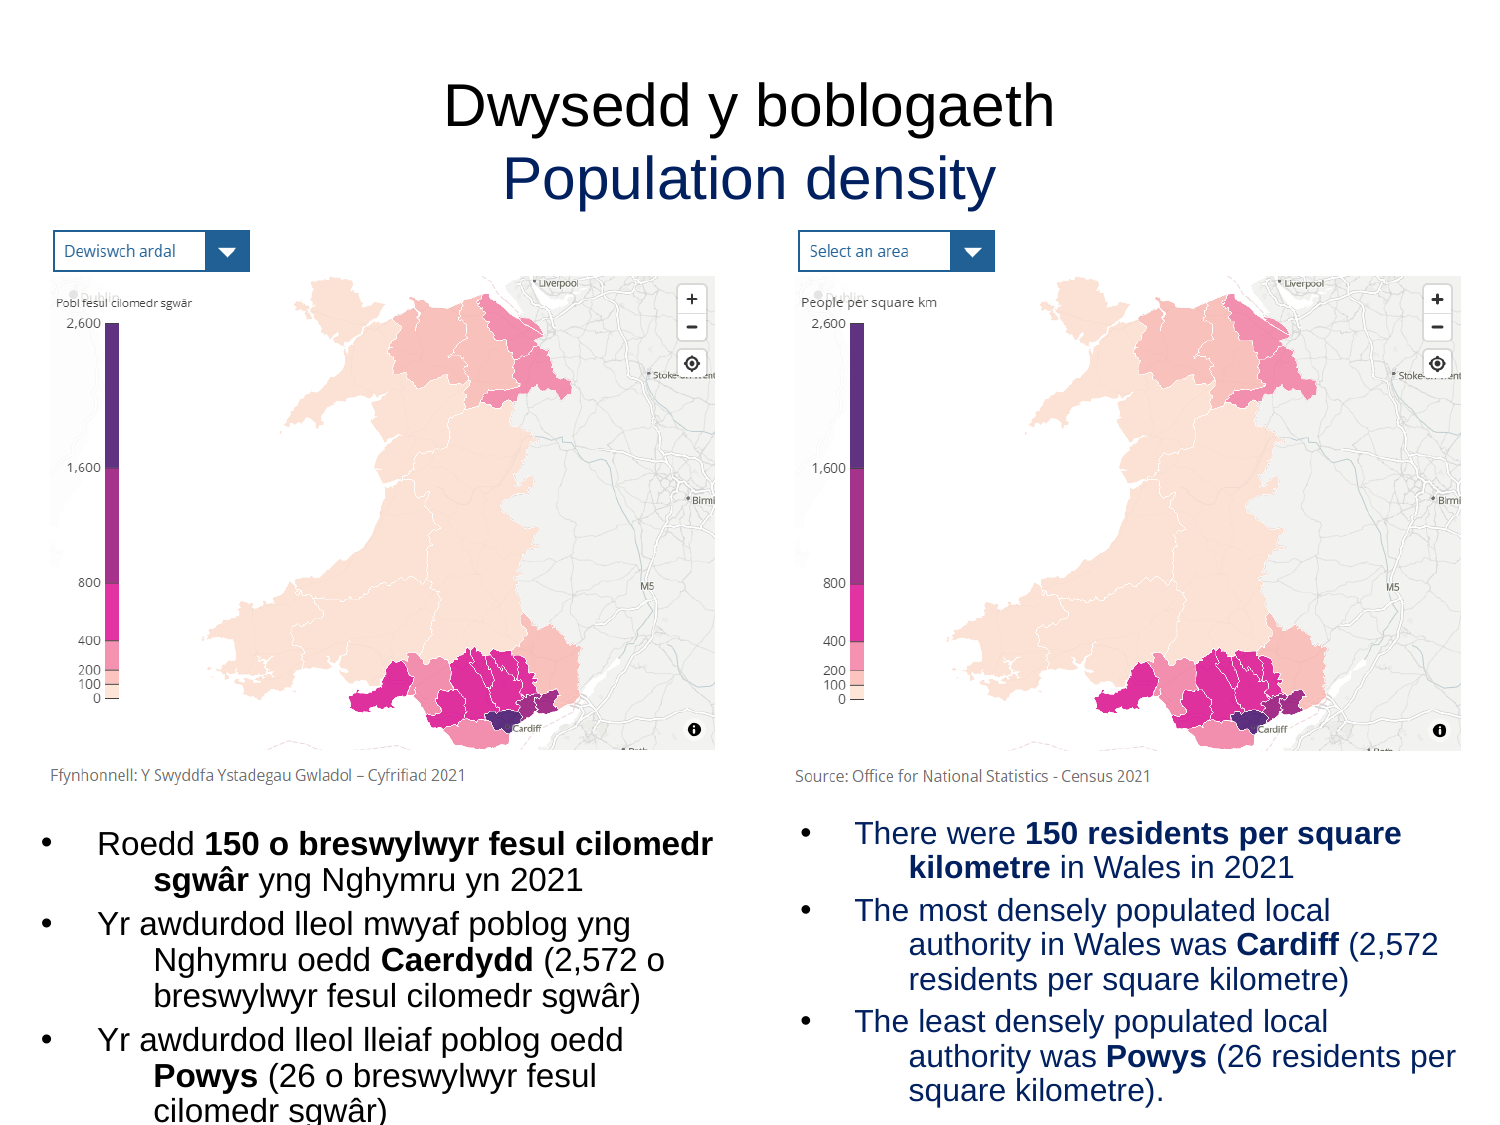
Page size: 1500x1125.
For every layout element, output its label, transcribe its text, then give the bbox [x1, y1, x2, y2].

picture [44, 224, 730, 787]
title Dwysedd y boblogaeth Population density [75, 45, 1426, 233]
list Roedd 150 o breswylwyr fesul cilomedr sgwâr yng Nghymru yn 2021 Yr awdurdod lleol mwyaf poblog yng Nghymru oedd Caerdydd (2,572 o breswylwyr fesul cilomedr sgwâr) Yr awdurdod lleol lleiaf poblog oedd Powys (26 o breswylwyr fesul cilomedr sgwâr) [25, 819, 748, 1125]
text_box There were 150 residents per square kilometre in Wales in 2021 The most densely populated local authority in Wales was Cardiff (2,572 residents per square kilometre) The least densely populated local authority was Powys (26 residents per square kilometre). [785, 809, 1472, 1125]
picture [792, 224, 1465, 787]
